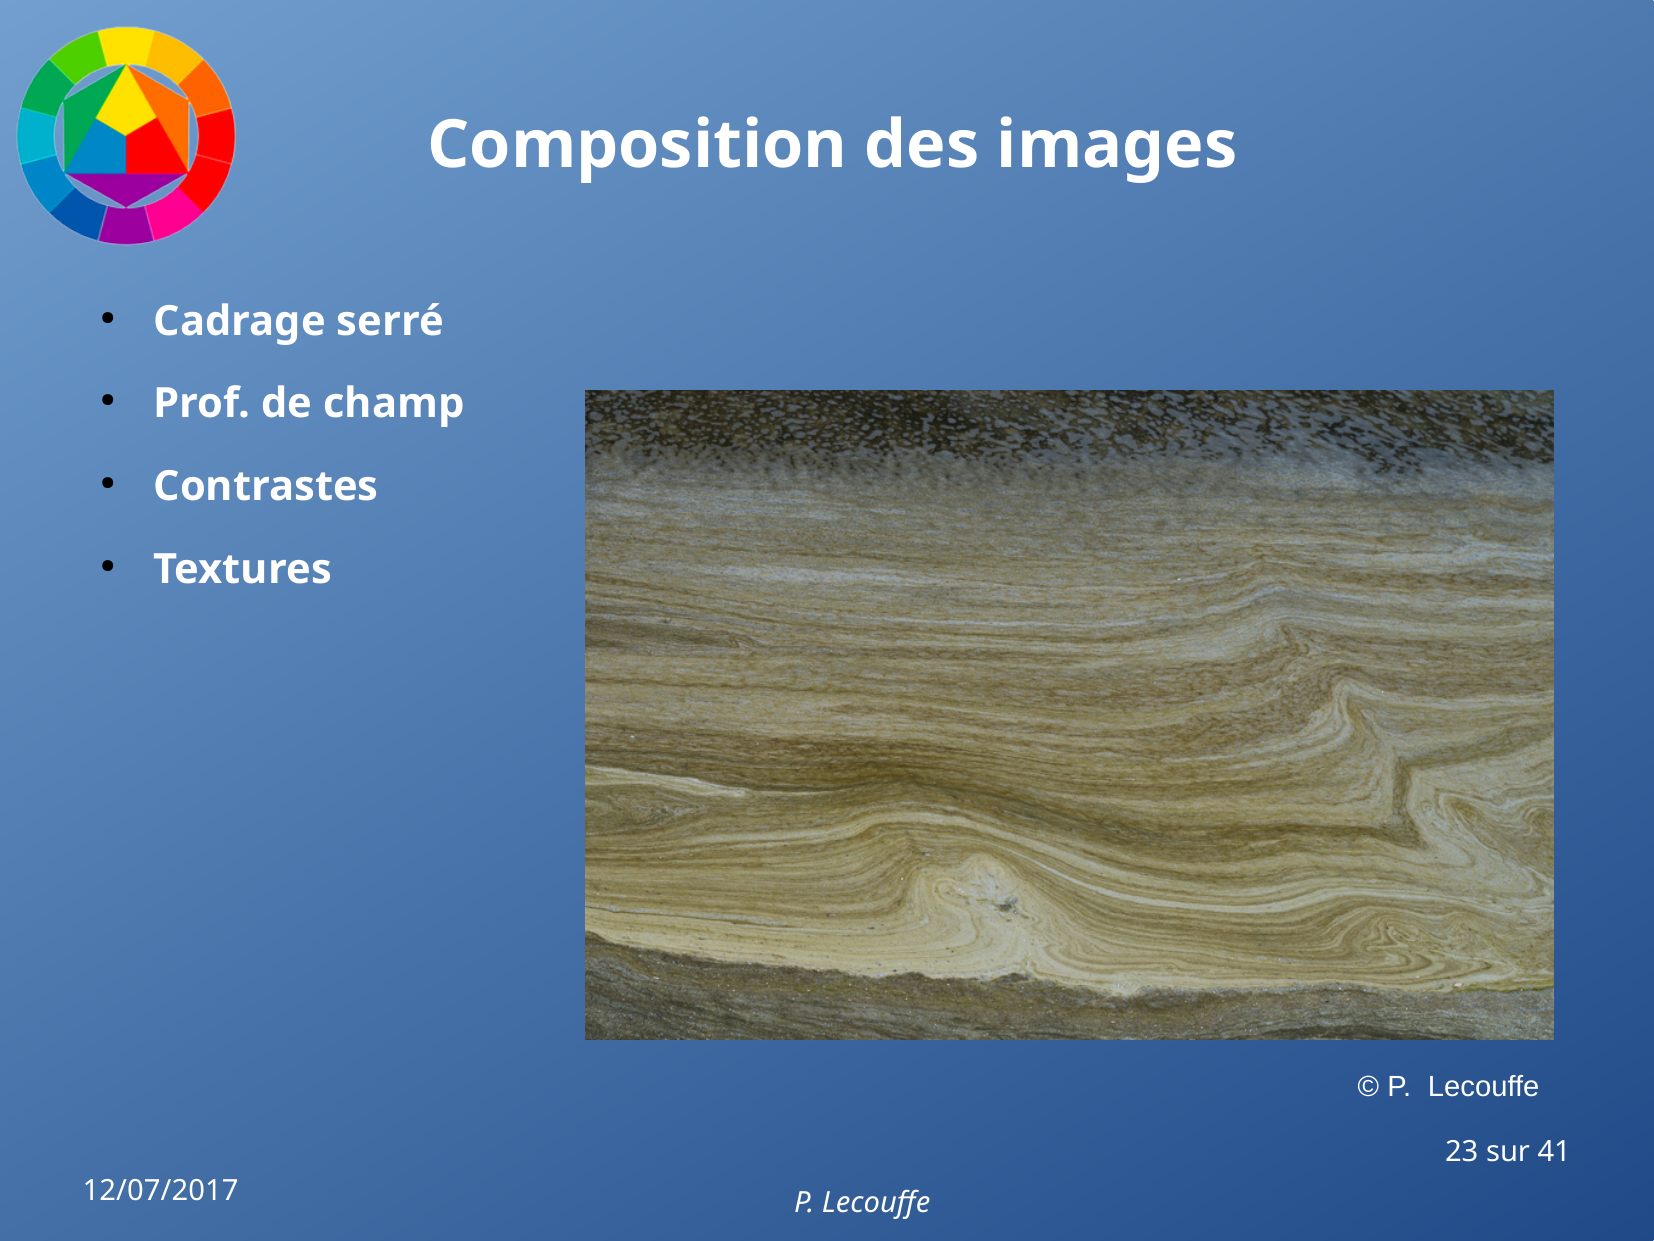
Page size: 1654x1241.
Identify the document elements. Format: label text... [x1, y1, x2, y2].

picture [6, 22, 249, 252]
picture [585, 390, 1554, 1040]
title Composition des images [236, 58, 1430, 225]
text_box © P. Lecouffe [1334, 1062, 1555, 1111]
list Cadrage serré Prof. de champ Contrastes Textures [82, 290, 1571, 1058]
